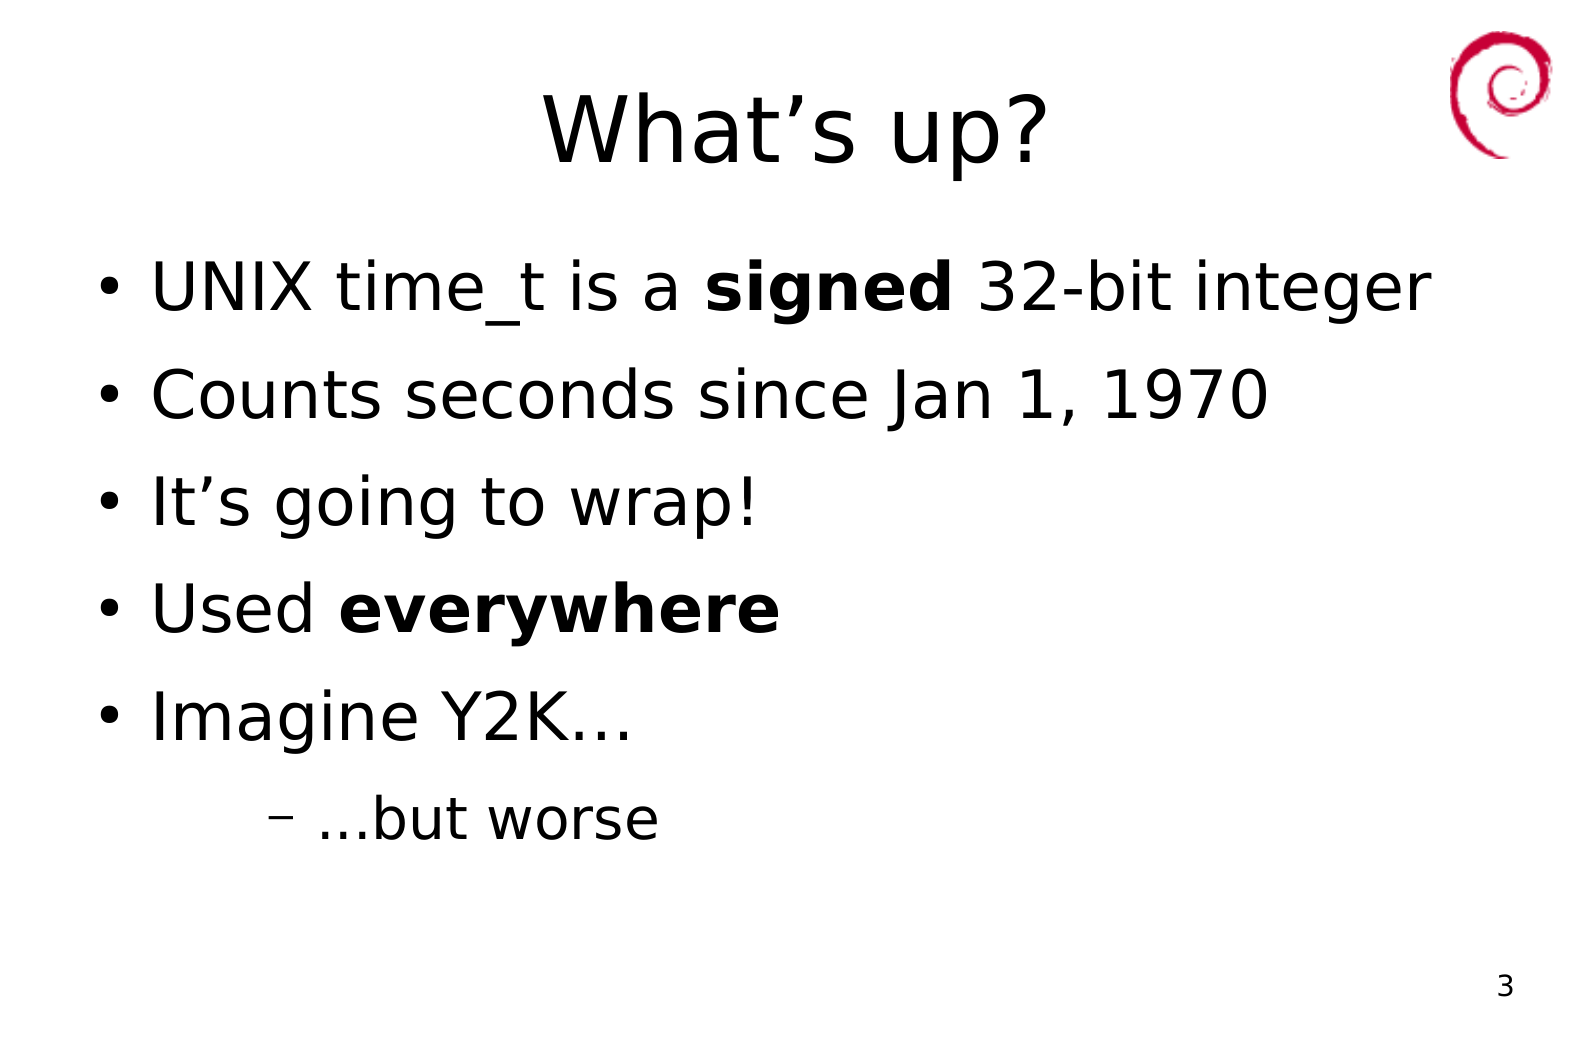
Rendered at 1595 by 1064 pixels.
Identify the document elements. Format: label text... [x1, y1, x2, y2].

picture [1450, 31, 1555, 159]
list UNIX time_t is a signed 32-bit integer Counts seconds since Jan 1, 1970 It’s going to wrap! Used everywhere Imagine Y2K… ...but worse [79, 248, 1515, 1020]
title What’s up? [79, 42, 1515, 220]
